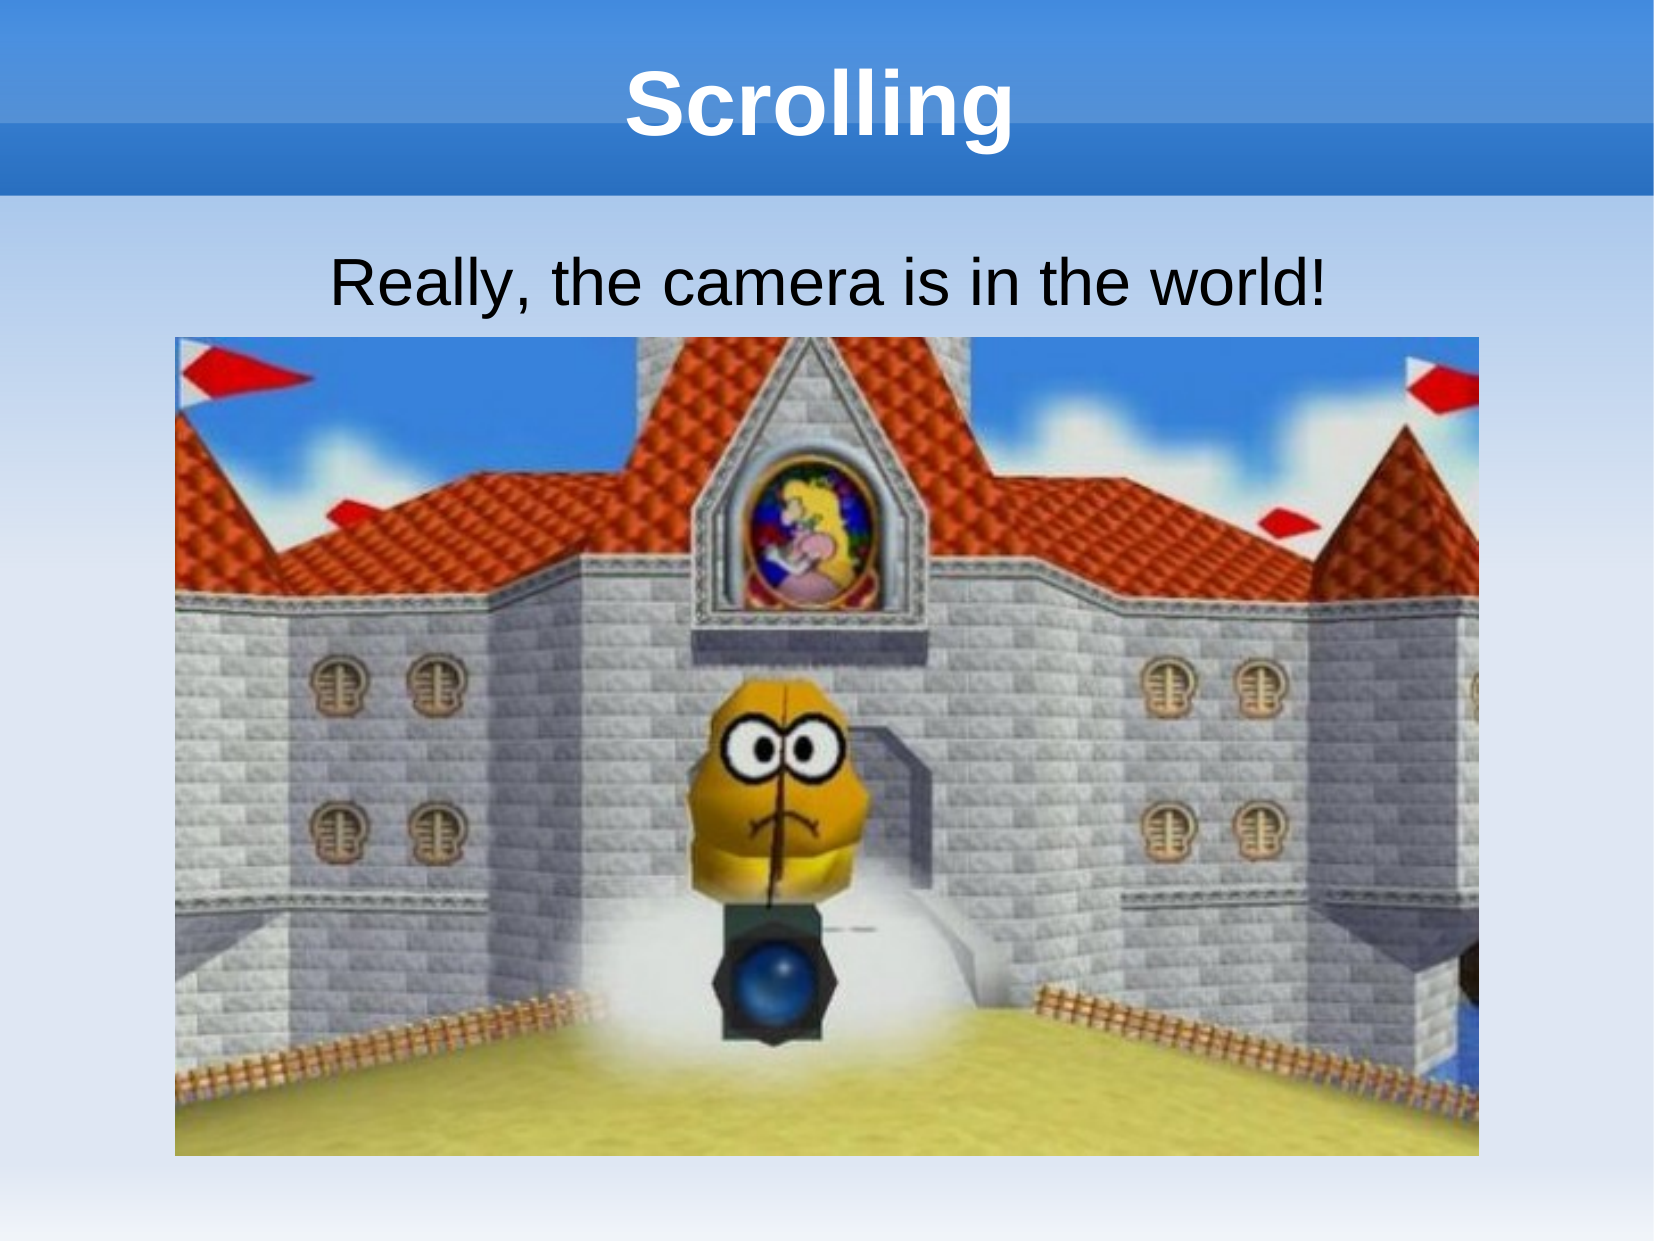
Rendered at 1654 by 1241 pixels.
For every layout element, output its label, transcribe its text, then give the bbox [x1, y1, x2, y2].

picture [0, 0, 1654, 1241]
title Scrolling [76, 0, 1565, 208]
text_box Really, the camera is in the world! [106, 245, 1552, 321]
